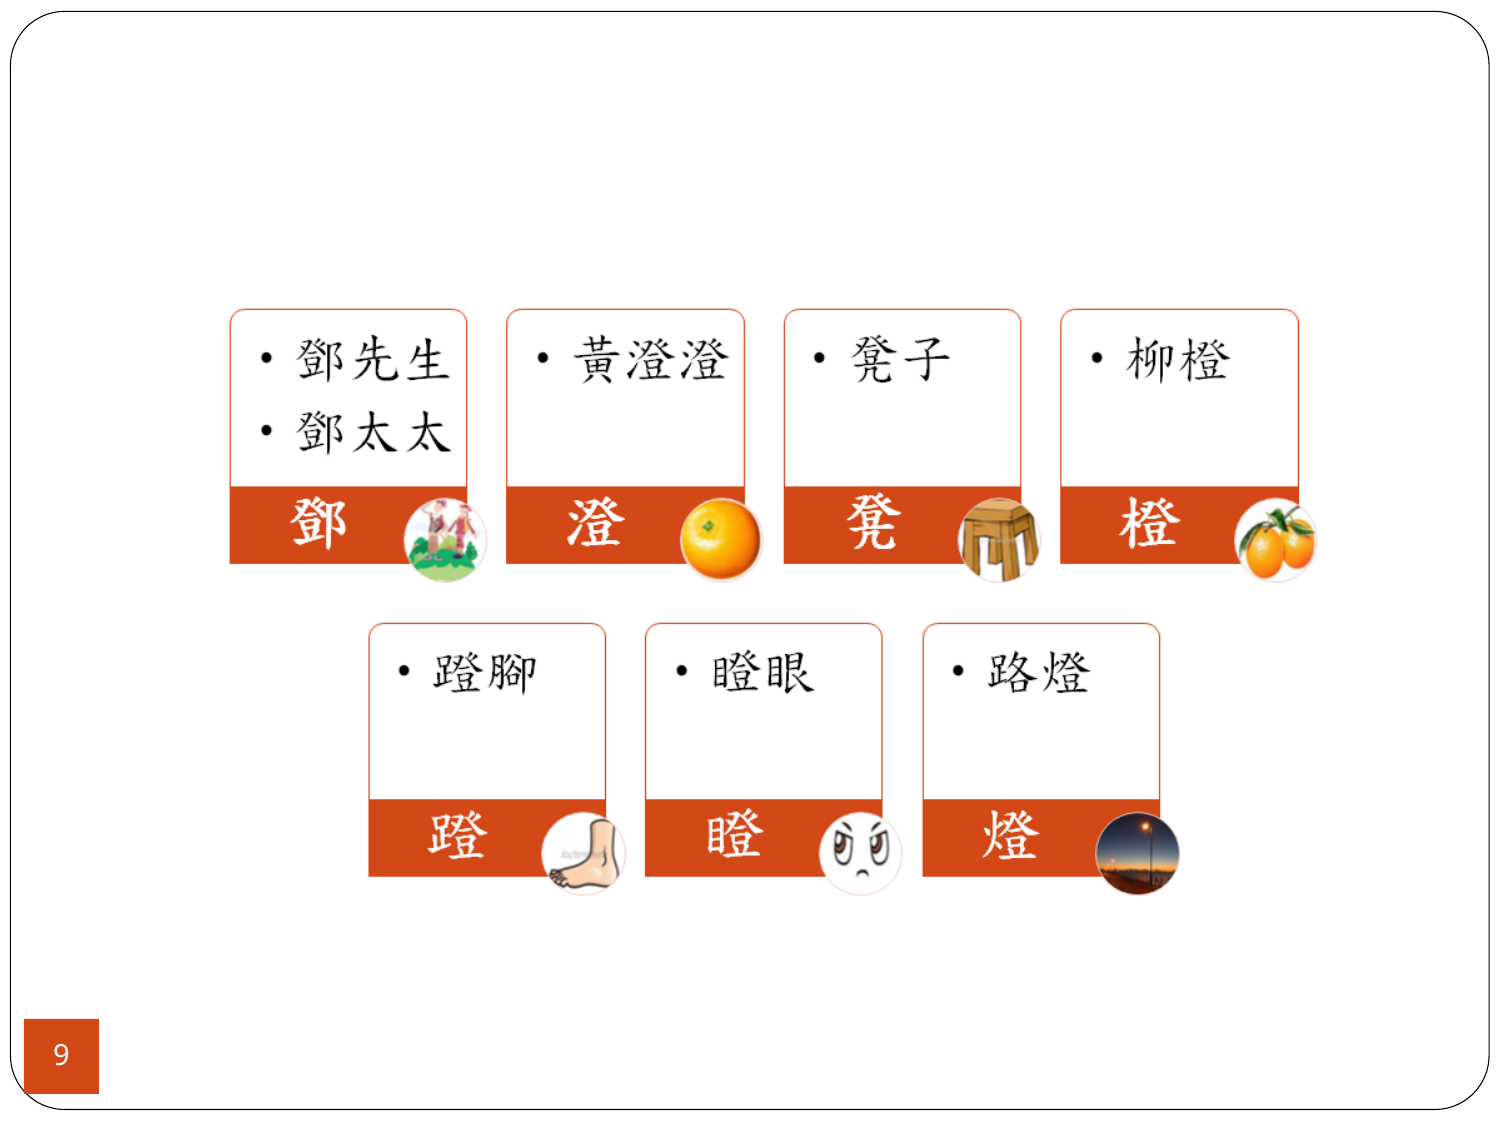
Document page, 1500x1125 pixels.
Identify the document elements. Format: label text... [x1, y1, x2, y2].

text_box 9 [23, 1018, 99, 1094]
picture [206, 255, 1343, 967]
